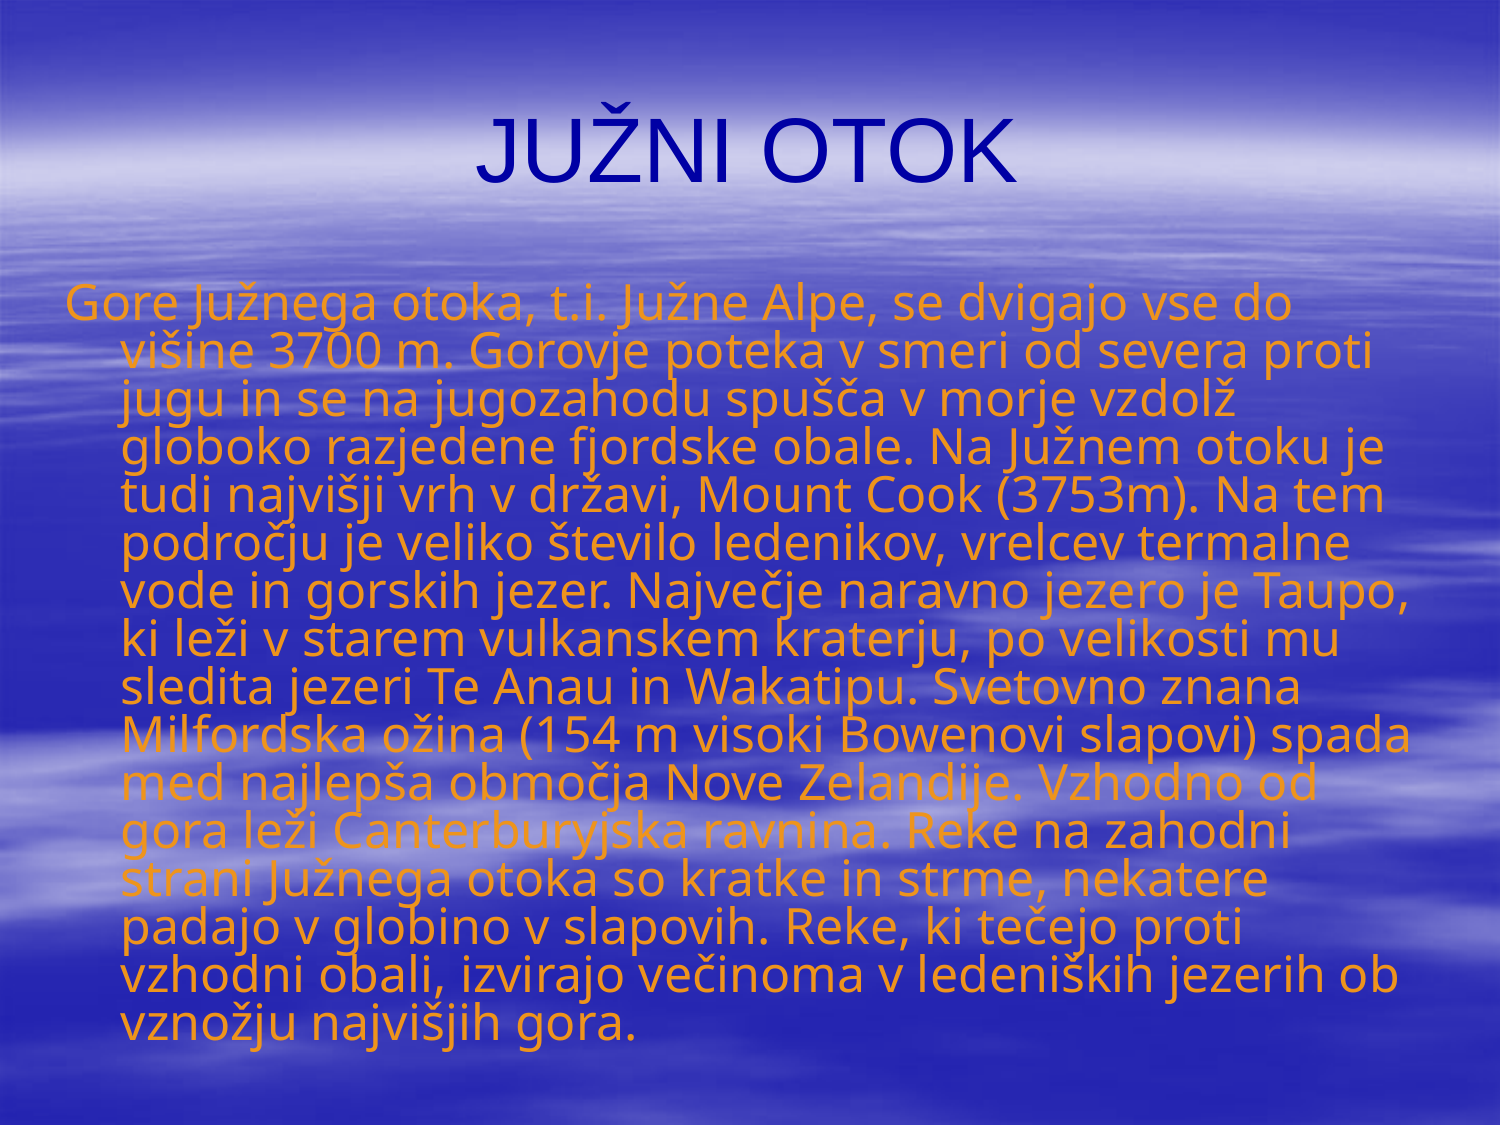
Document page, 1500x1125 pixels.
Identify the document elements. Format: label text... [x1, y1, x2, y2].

title JUŽNI OTOK [49, 37, 1446, 255]
list Gore Južnega otoka, t.i. Južne Alpe, se dvigajo vse do višine 3700 m. Gorovje poteka v smeri od severa proti jugu in se na jugozahodu spušča v morje vzdolž globoko razjedene fjordske obale. Na Južnem otoku je tudi najvišji vrh v državi, Mount Cook (3753m). Na tem področju je veliko število ledenikov, vrelcev termalne vode in gorskih jezer. Največje naravno jezero je Taupo, ki leži v starem vulkanskem kraterju, po velikosti mu sledita jezeri Te Anau in Wakatipu. Svetovno znana Milfordska ožina (154 m visoki Bowenovi slapovi) spada med najlepša območja Nove Zelandije. Vzhodno od gora leži Canterburyjska ravnina. Reke na zahodni strani Južnega otoka so kratke in strme, nekatere padajo v globino v slapovih. Reke, ki tečejo proti vzhodni obali, izvirajo večinoma v ledeniških jezerih ob vznožju najvišjih gora. [49, 275, 1451, 1001]
picture [0, 0, 1500, 1125]
